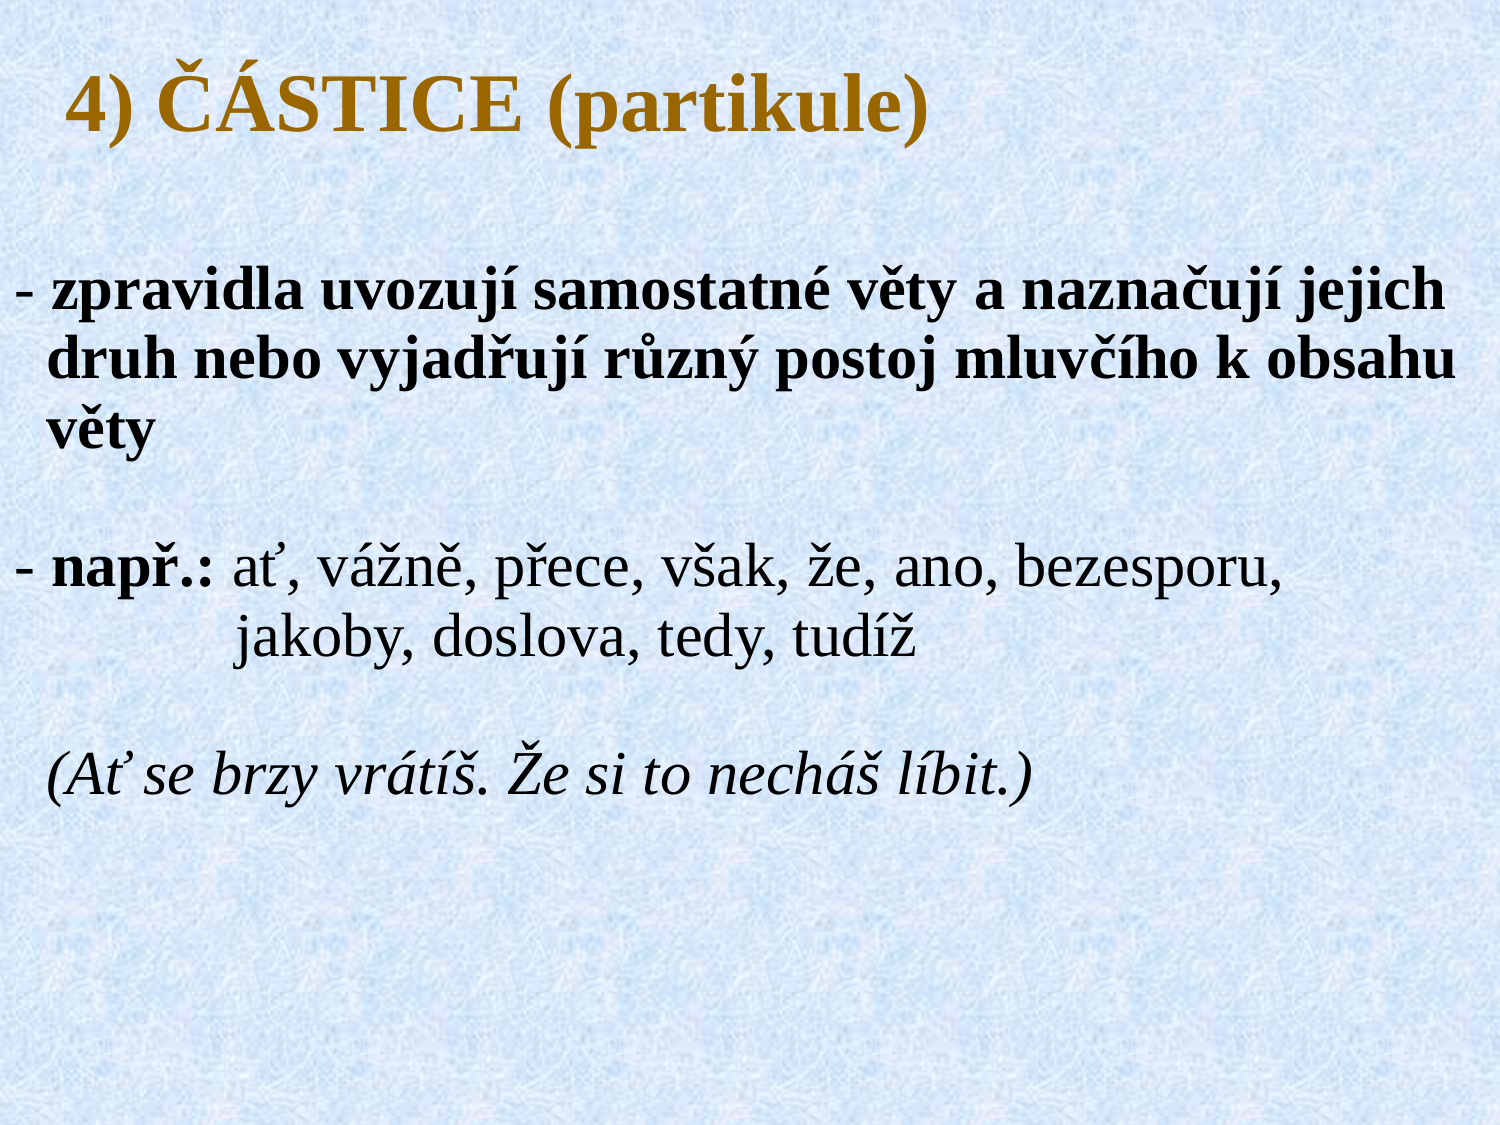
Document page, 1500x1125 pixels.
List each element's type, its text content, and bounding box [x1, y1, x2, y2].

text_box zpravidla uvozují samostatné věty a naznačují jejich druh nebo vyjadřují různý postoj mluvčího k obsahu věty - např.: ať, vážně, přece, však, že, ano, bezesporu, jakoby, doslova, tedy, tudíž (Ať se brzy vrátíš. Že si to necháš líbit.) [0, 200, 1500, 1024]
text_box 4) ČÁSTICE (partikule) [50, 49, 946, 158]
